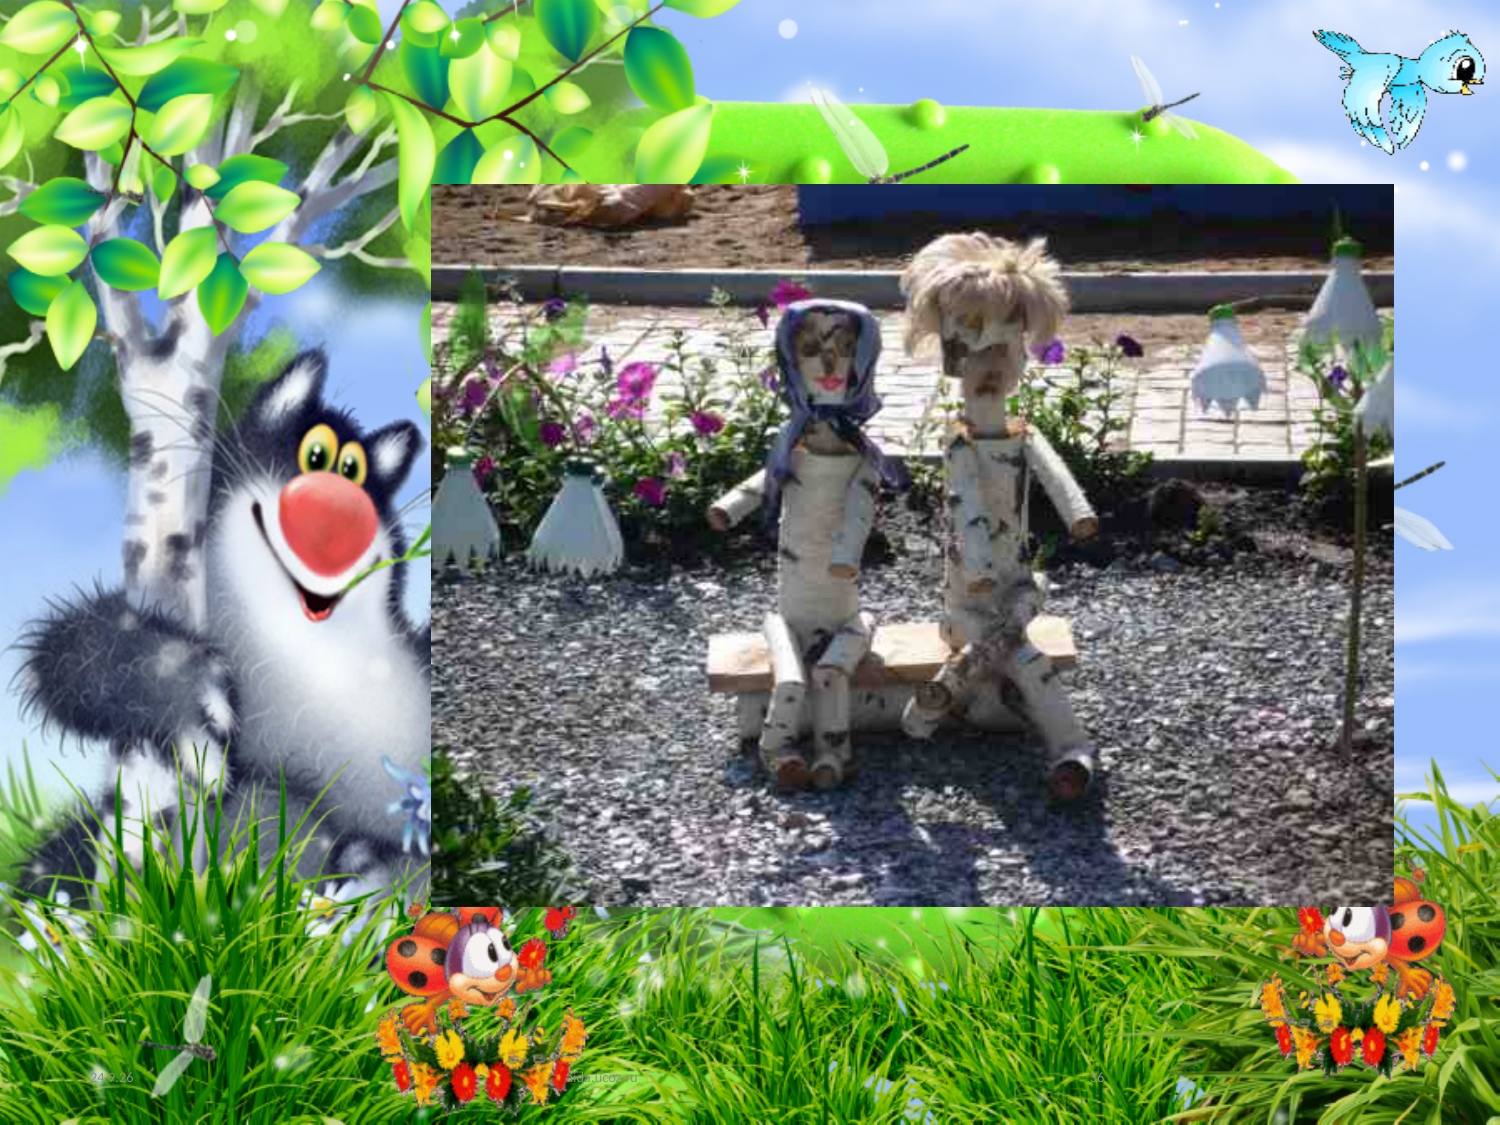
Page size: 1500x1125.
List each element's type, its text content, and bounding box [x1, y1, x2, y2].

picture [0, 0, 1500, 1125]
footer http://aida.ucoz.ru [621, 1042, 988, 1103]
slide_number 21.8.15 [75, 1042, 351, 1103]
slide_number <номер> [1074, 1042, 1425, 1103]
